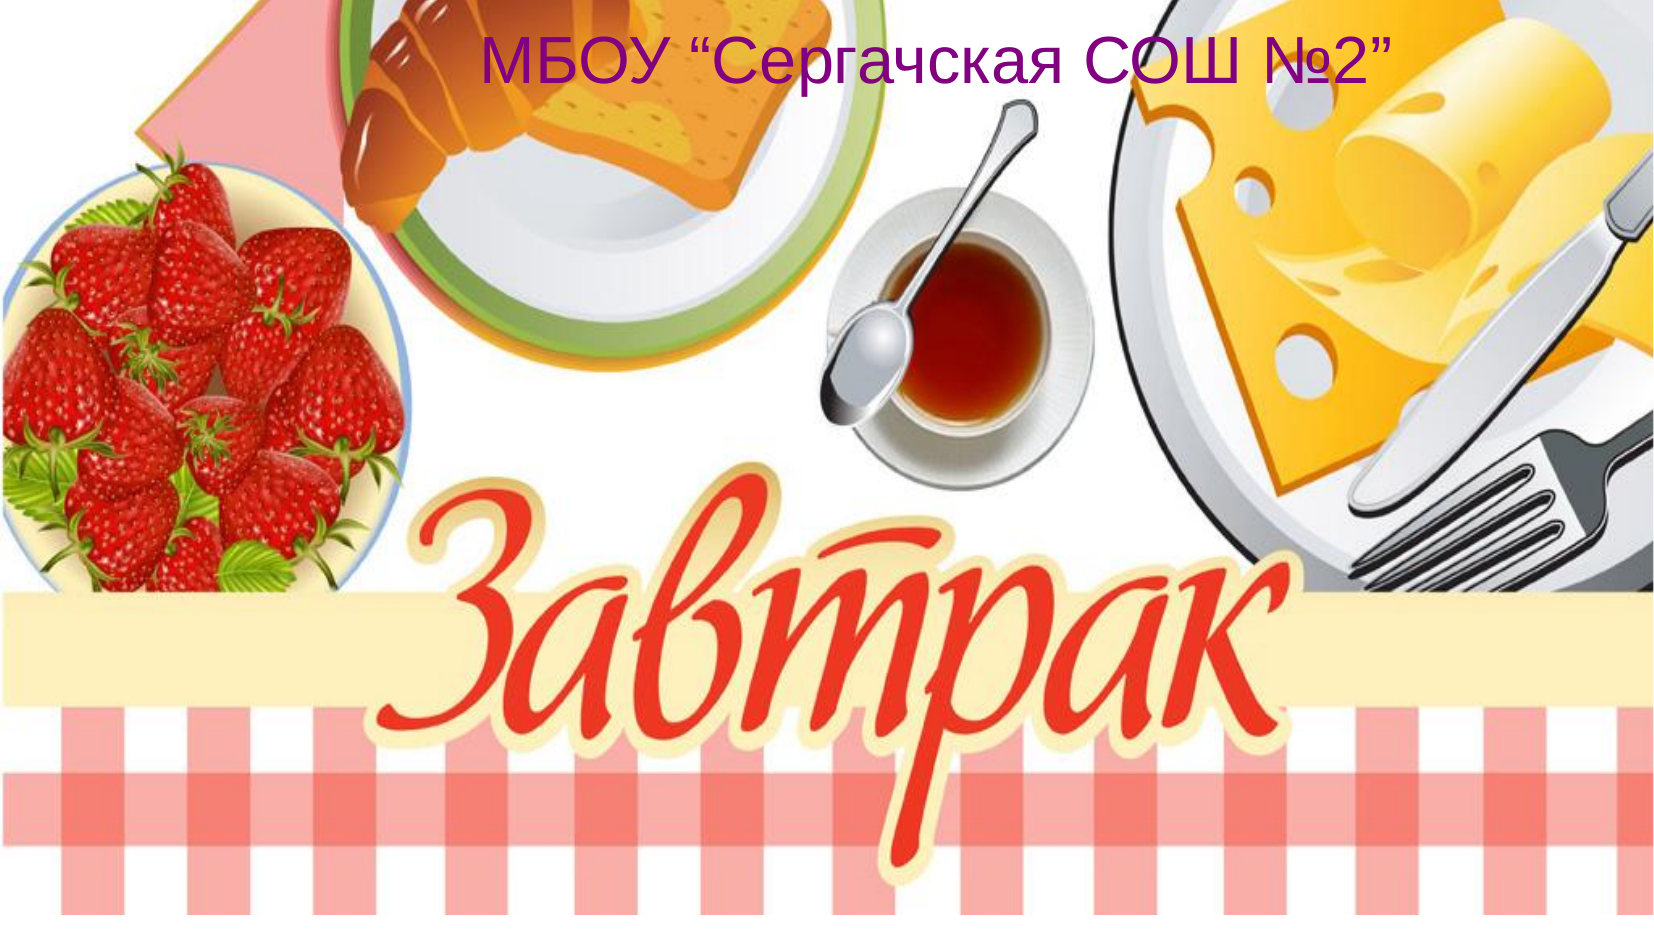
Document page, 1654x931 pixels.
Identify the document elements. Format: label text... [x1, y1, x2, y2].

picture [0, 0, 1654, 916]
text_box МБОУ “Сергачская СОШ №2” [465, 15, 1516, 181]
